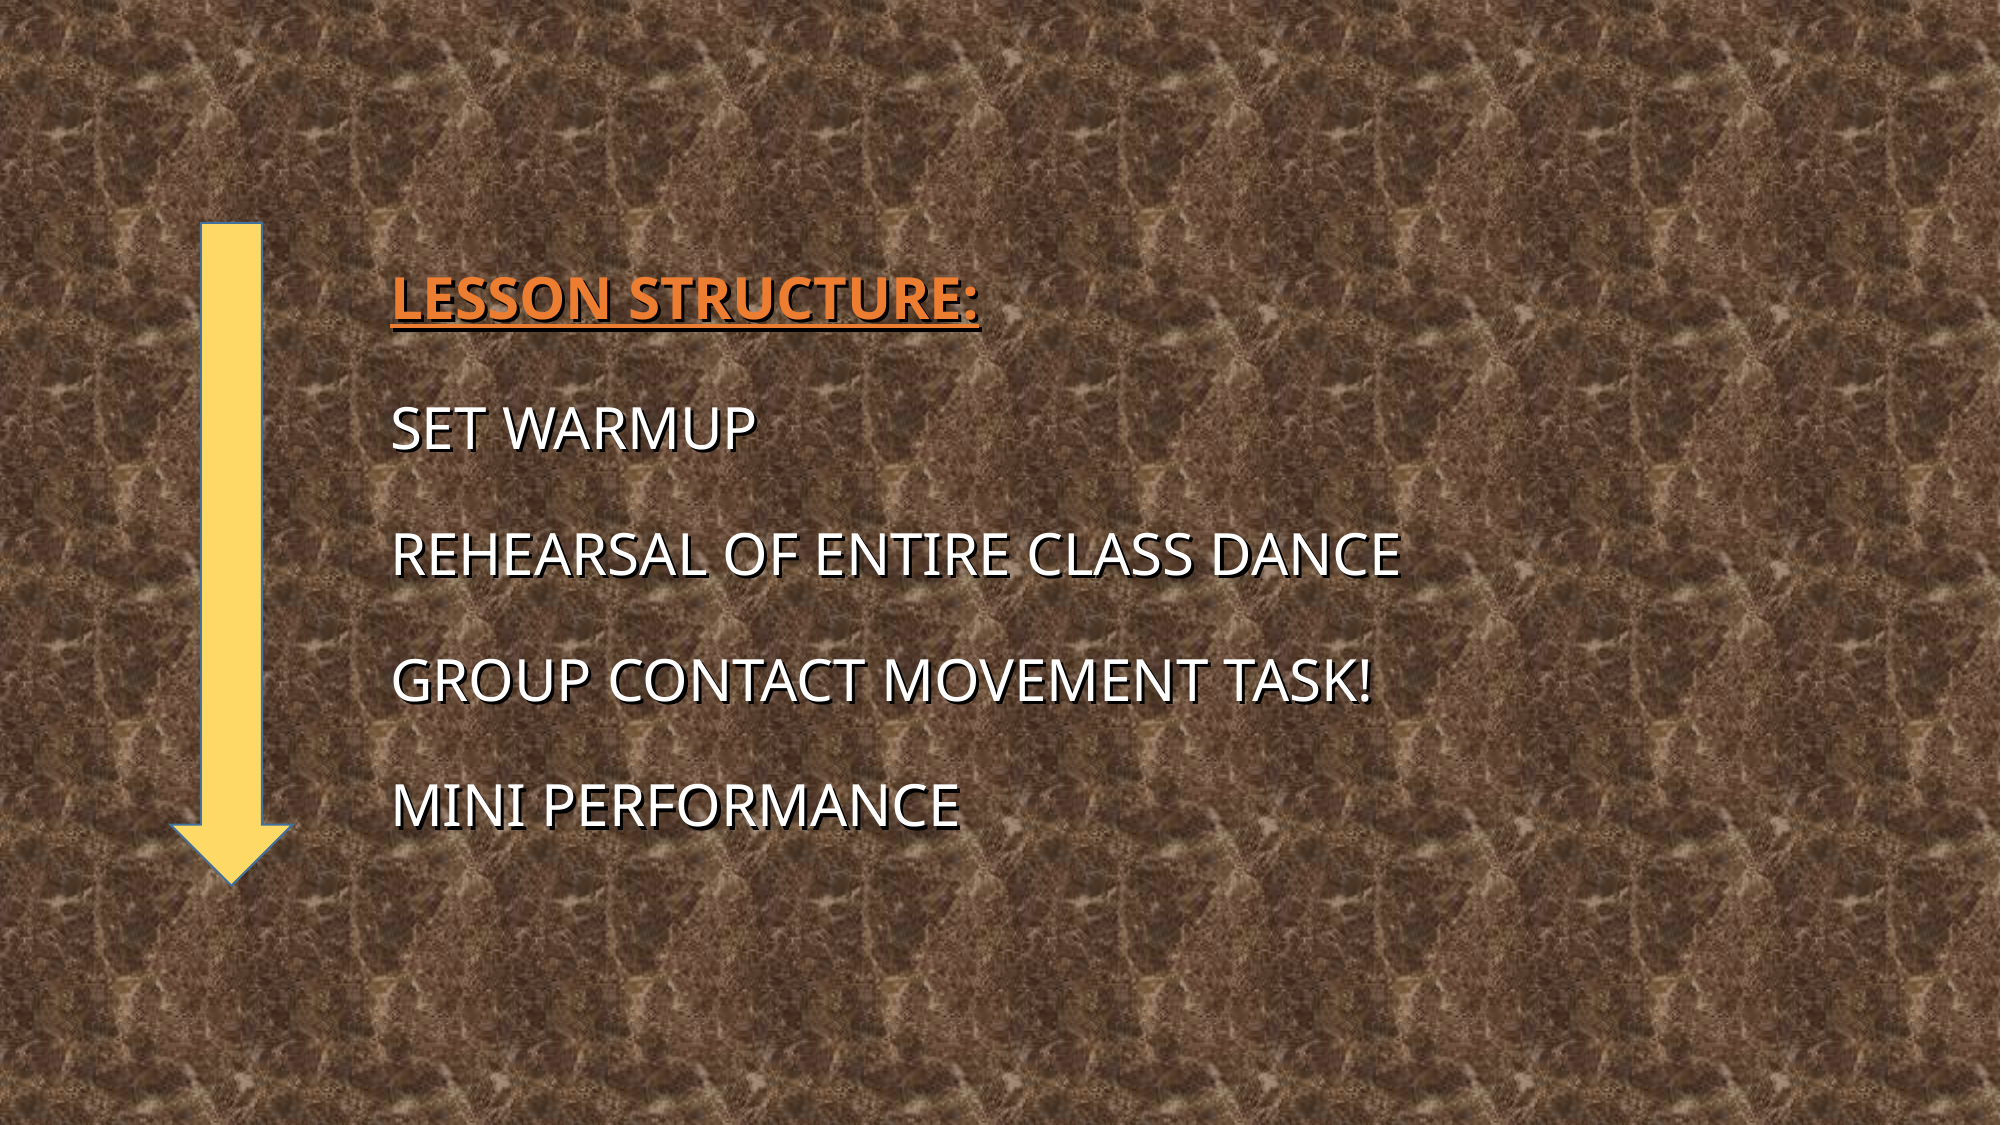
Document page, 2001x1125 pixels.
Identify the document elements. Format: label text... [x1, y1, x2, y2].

text_box LESSON STRUCTURE: SET WARMUP Rehearsal of entire class dance GROUP CONTACT movement TASK! Mini Performance [375, 169, 1618, 939]
text_box [170, 222, 293, 886]
